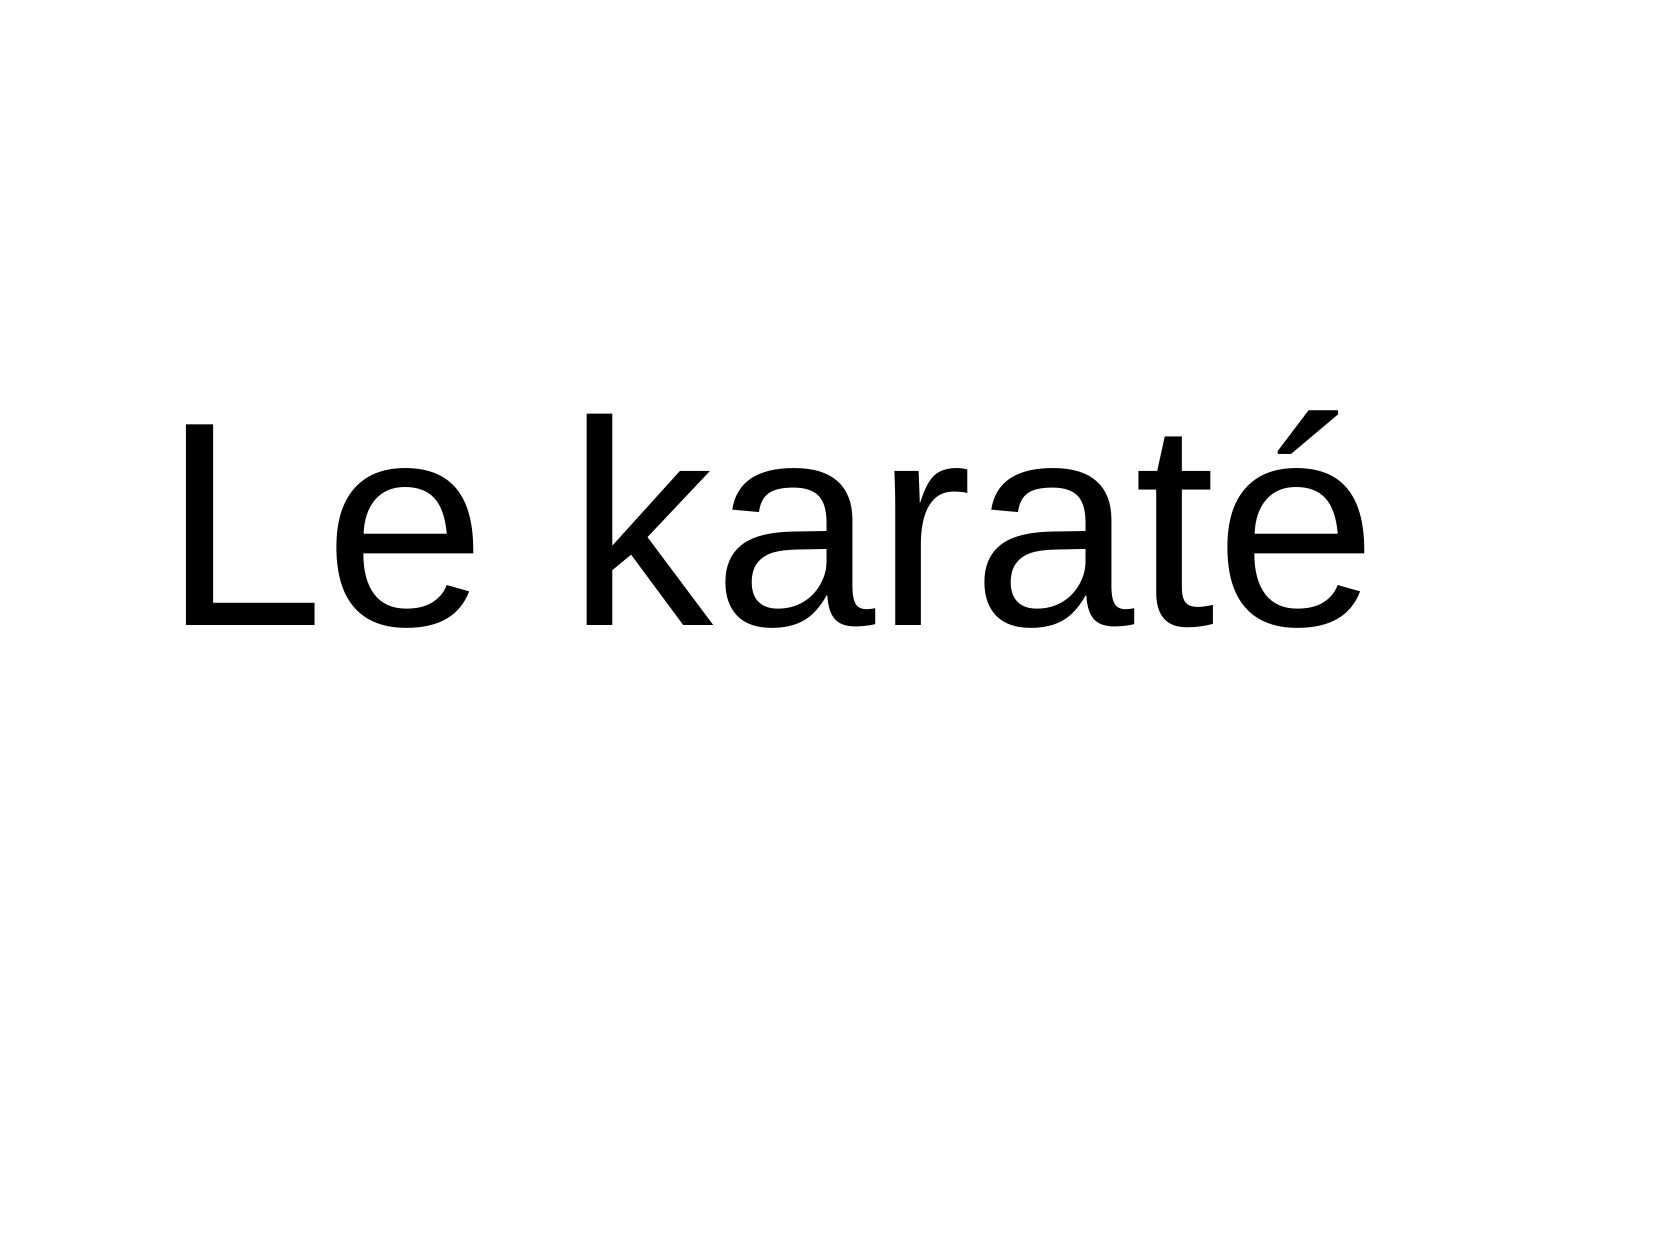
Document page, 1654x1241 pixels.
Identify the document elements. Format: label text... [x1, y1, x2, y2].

text_box Le karaté [147, 354, 1625, 1241]
